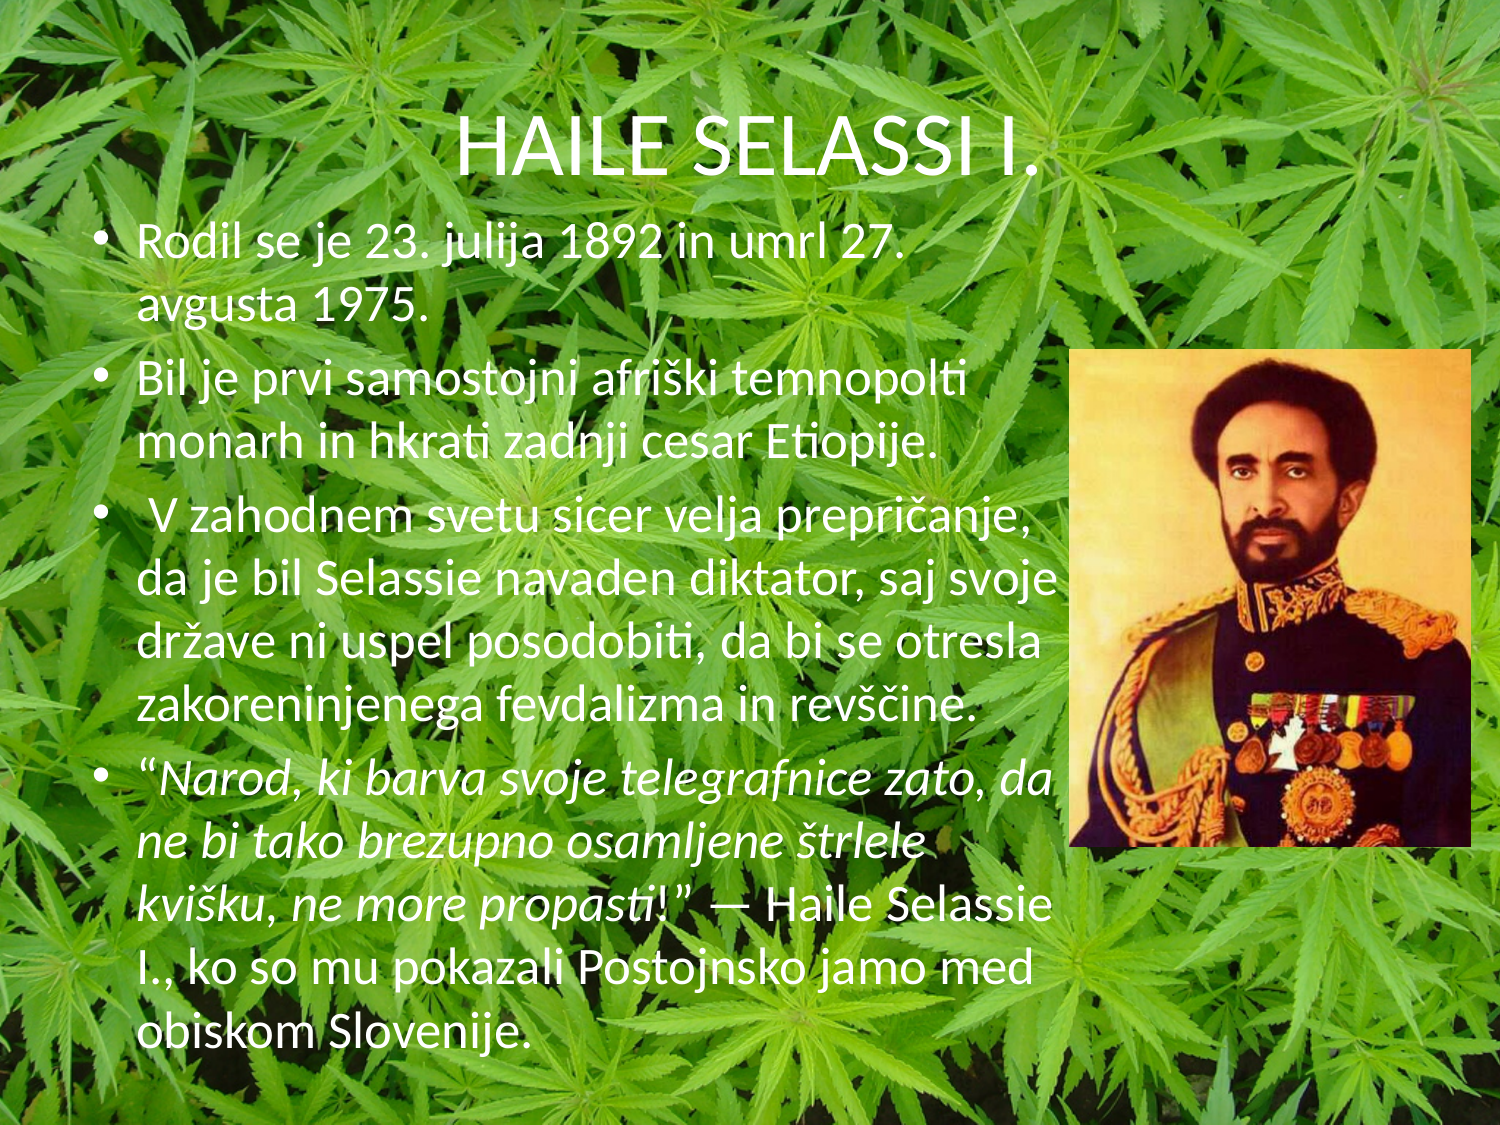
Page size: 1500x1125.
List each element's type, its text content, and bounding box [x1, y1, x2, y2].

picture [0, 0, 1500, 1125]
title HAILE SELASSI I. [75, 45, 1425, 233]
list Rodil se je 23. julija 1892 in umrl 27. avgusta 1975. Bil je prvi samostojni afriški temnopolti monarh in hkrati zadnji cesar Etiopije. V zahodnem svetu sicer velja prepričanje, da je bil Selassie navaden diktator, saj svoje države ni uspel posodobiti, da bi se otresla zakoreninjenega fevdalizma in revščine. “Narod, ki barva svoje telegrafnice zato, da ne bi tako brezupno osamljene štrlele kvišku, ne more propasti!” — Haile Selassie I., ko so mu pokazali Postojnsko jamo med obiskom Slovenije. [76, 198, 1081, 1125]
